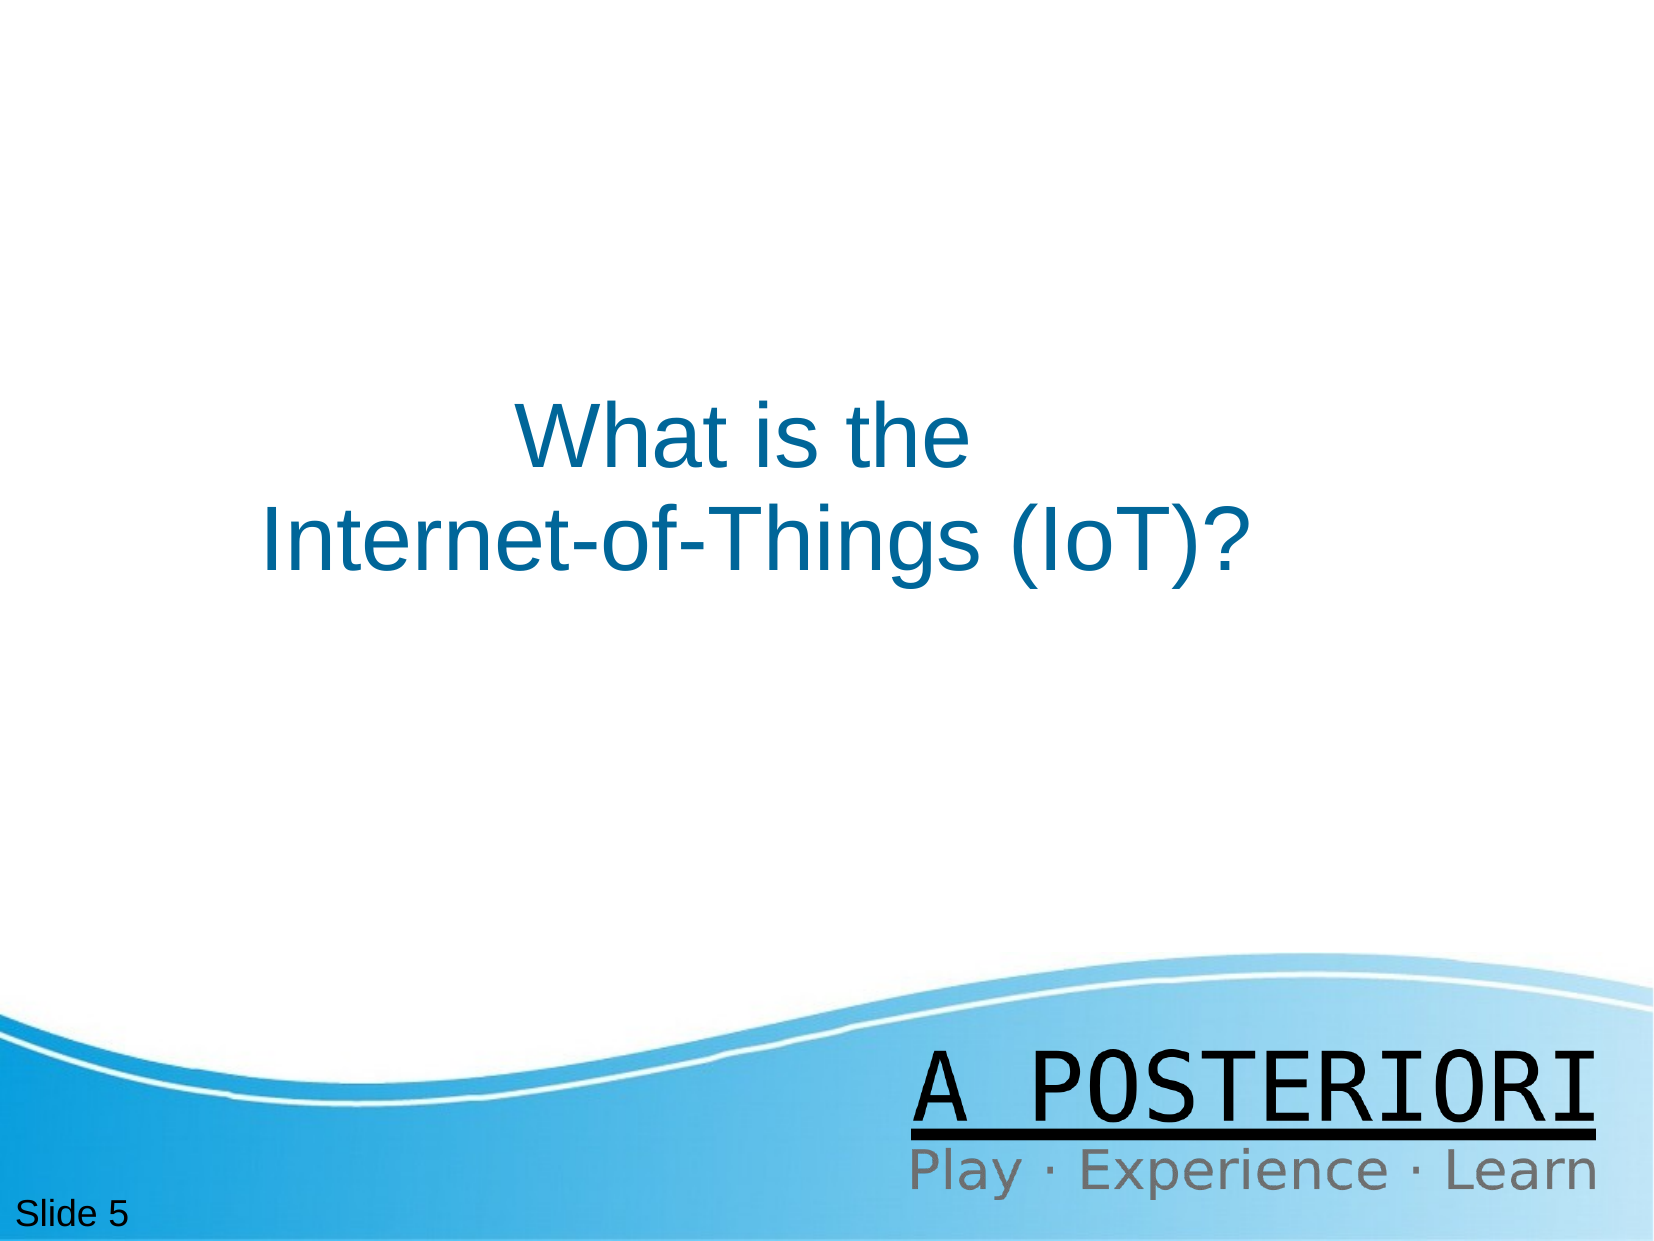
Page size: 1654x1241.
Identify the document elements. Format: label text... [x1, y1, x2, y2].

picture [0, 952, 1654, 1241]
title What is the Internet-of-Things (IoT)? [0, 384, 1489, 592]
